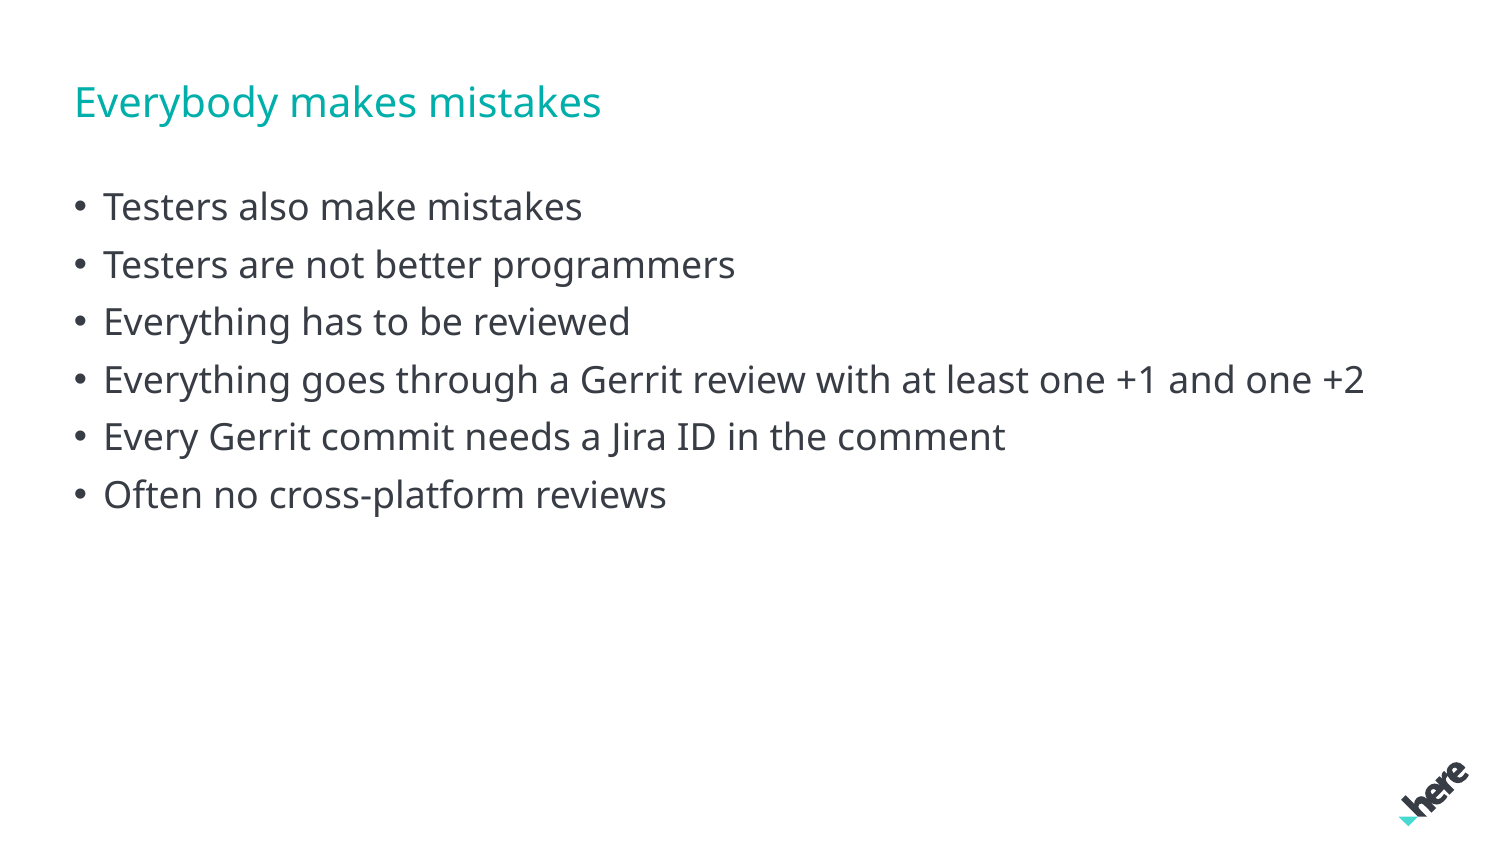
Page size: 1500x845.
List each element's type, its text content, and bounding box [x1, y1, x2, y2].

title Everybody makes mistakes [68, 34, 1388, 130]
list Testers also make mistakes Testers are not better programmers Everything has to be reviewed Everything goes through a Gerrit review with at least one +1 and one +2 Every Gerrit commit needs a Jira ID in the comment Often no cross-platform reviews [68, 180, 1388, 758]
